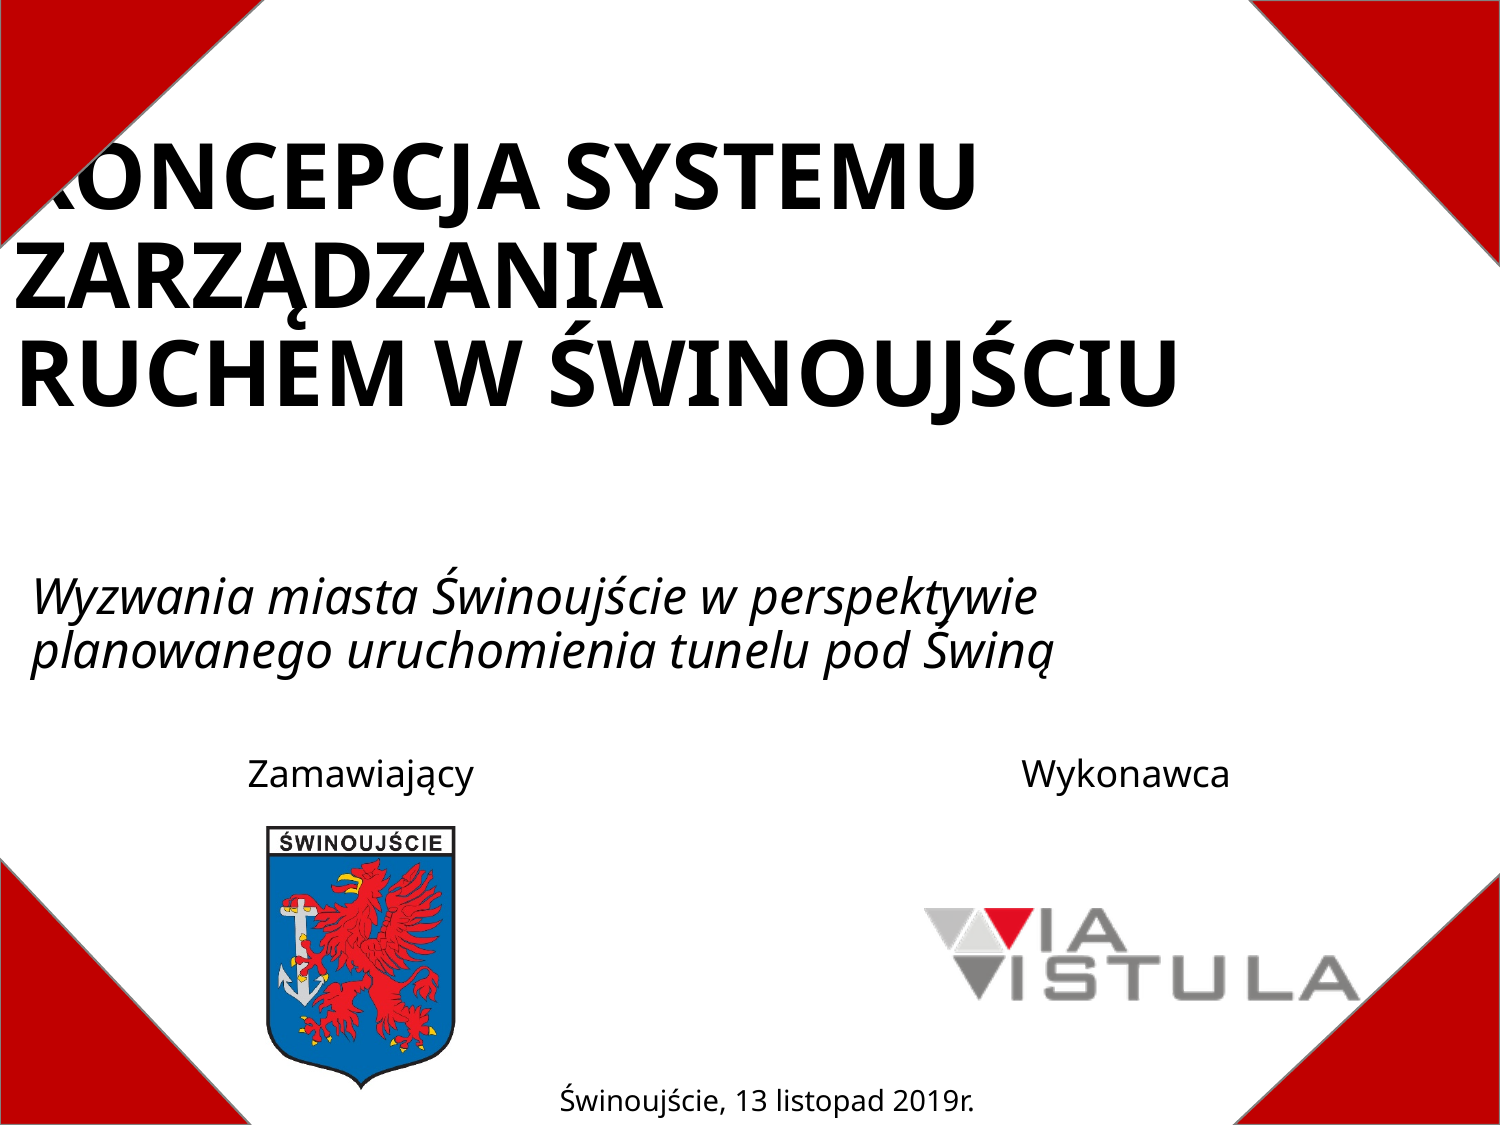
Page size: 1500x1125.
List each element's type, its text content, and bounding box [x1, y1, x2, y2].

text_box [0, 859, 251, 1125]
text_box [1233, 874, 1500, 1125]
text_box Wyzwania miasta Świnoujście w perspektywie planowanego uruchomienia tunelu pod Świną [15, 294, 1500, 687]
text_box [0, 0, 264, 248]
text_box [1249, 0, 1500, 266]
picture [923, 908, 1368, 1002]
text_box Wykonawca [810, 742, 1443, 803]
text_box Zamawiający [45, 742, 677, 803]
picture [265, 825, 456, 1092]
title KONCEPCJA SYSTEMU ZARZĄDZANIA RUCHEM W ŚWINOUJŚCIU [0, 122, 1500, 515]
text_box Świnoujście, 13 listopad 2019r. [451, 1074, 1084, 1125]
